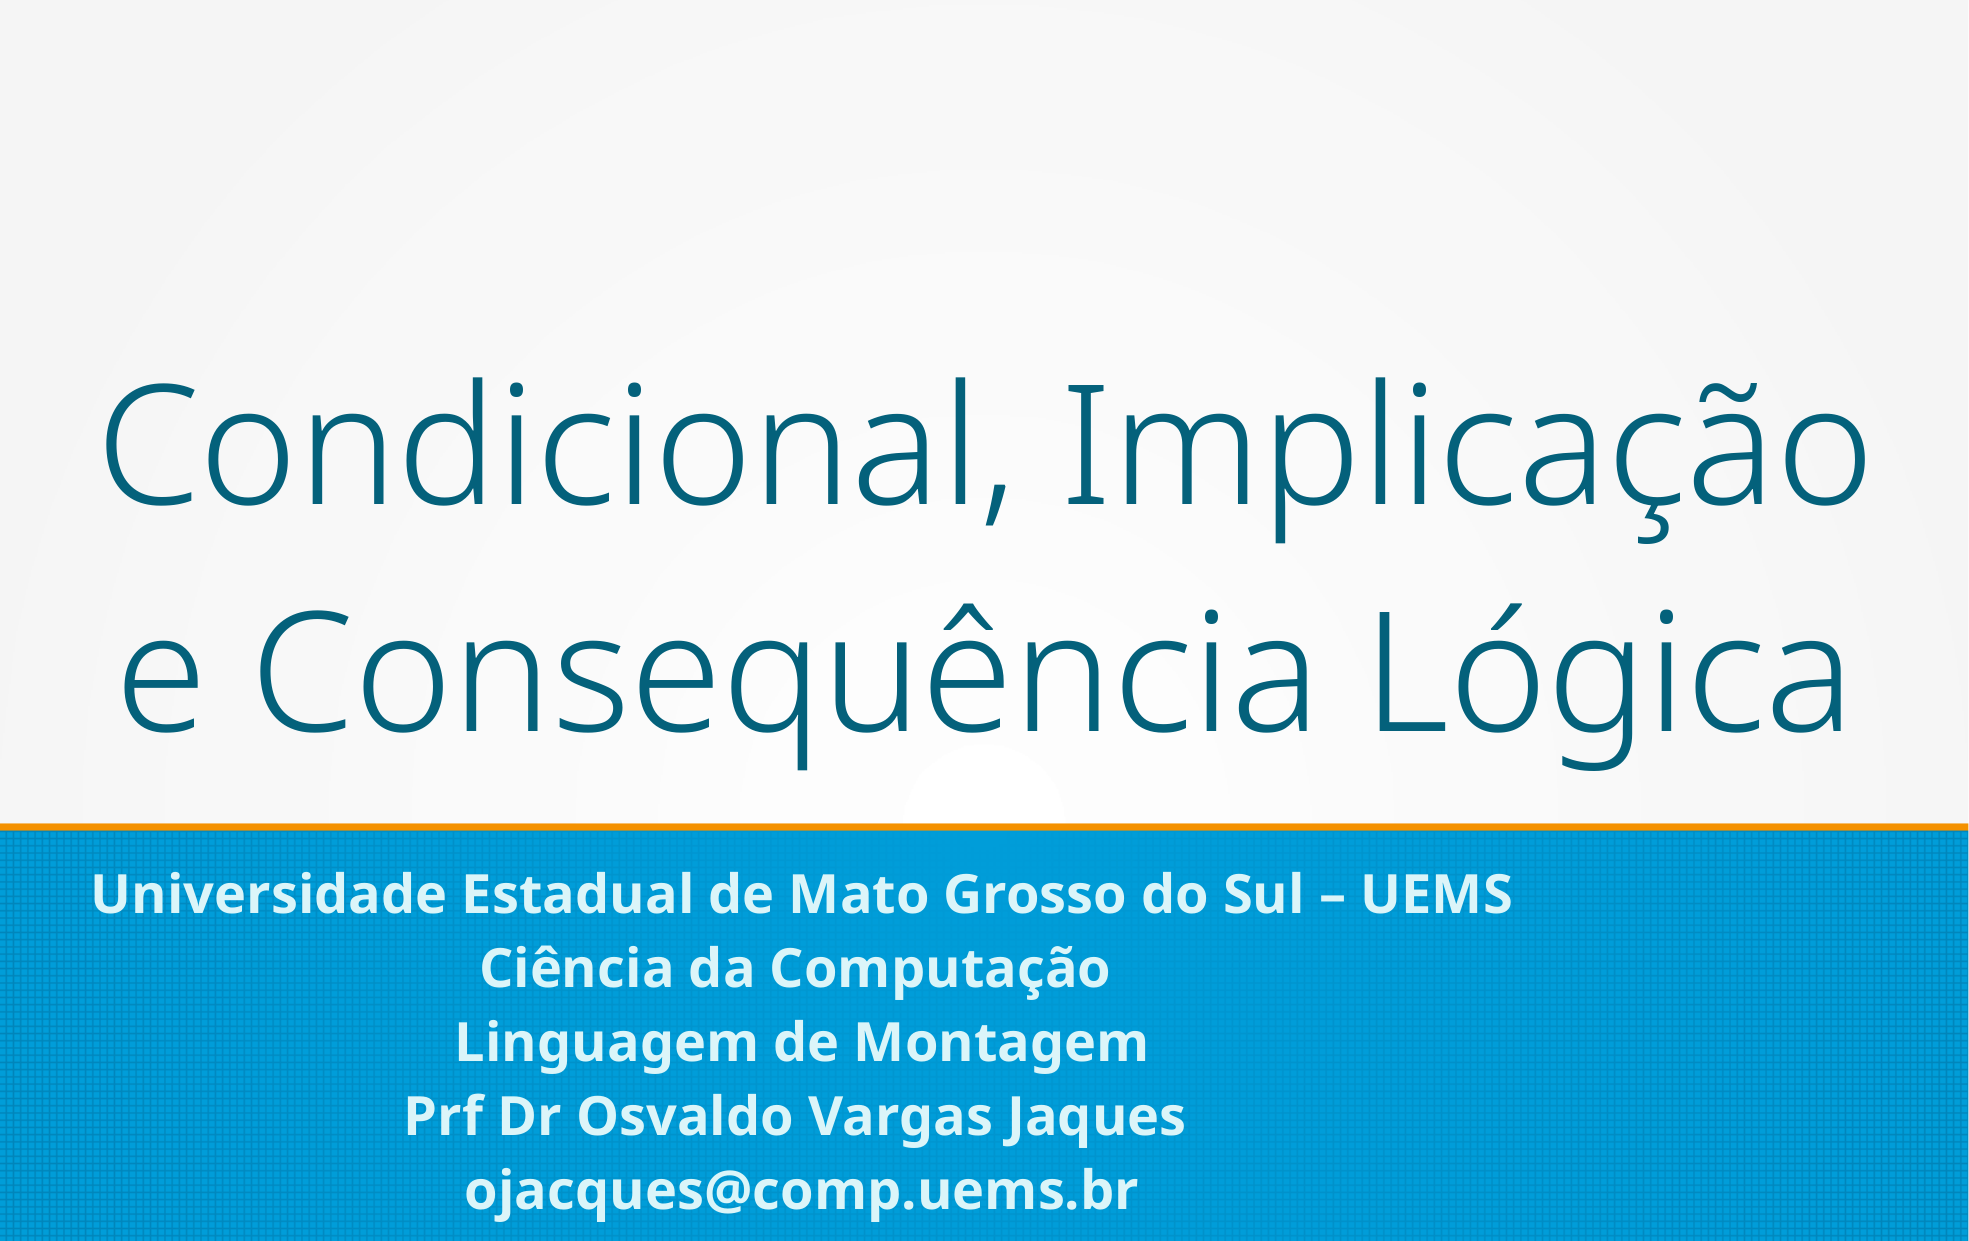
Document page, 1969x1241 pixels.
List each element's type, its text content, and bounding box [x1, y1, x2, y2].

title Condicional, Implicação e Consequência Lógica [47, 49, 1926, 781]
picture [0, 0, 1969, 830]
subtitle Universidade Estadual de Mato Grosso do Sul – UEMS Ciência da Computação Linguagem de Montagem Prf Dr Osvaldo Vargas Jaques ojacques@comp.uems.br [90, 855, 1861, 1171]
